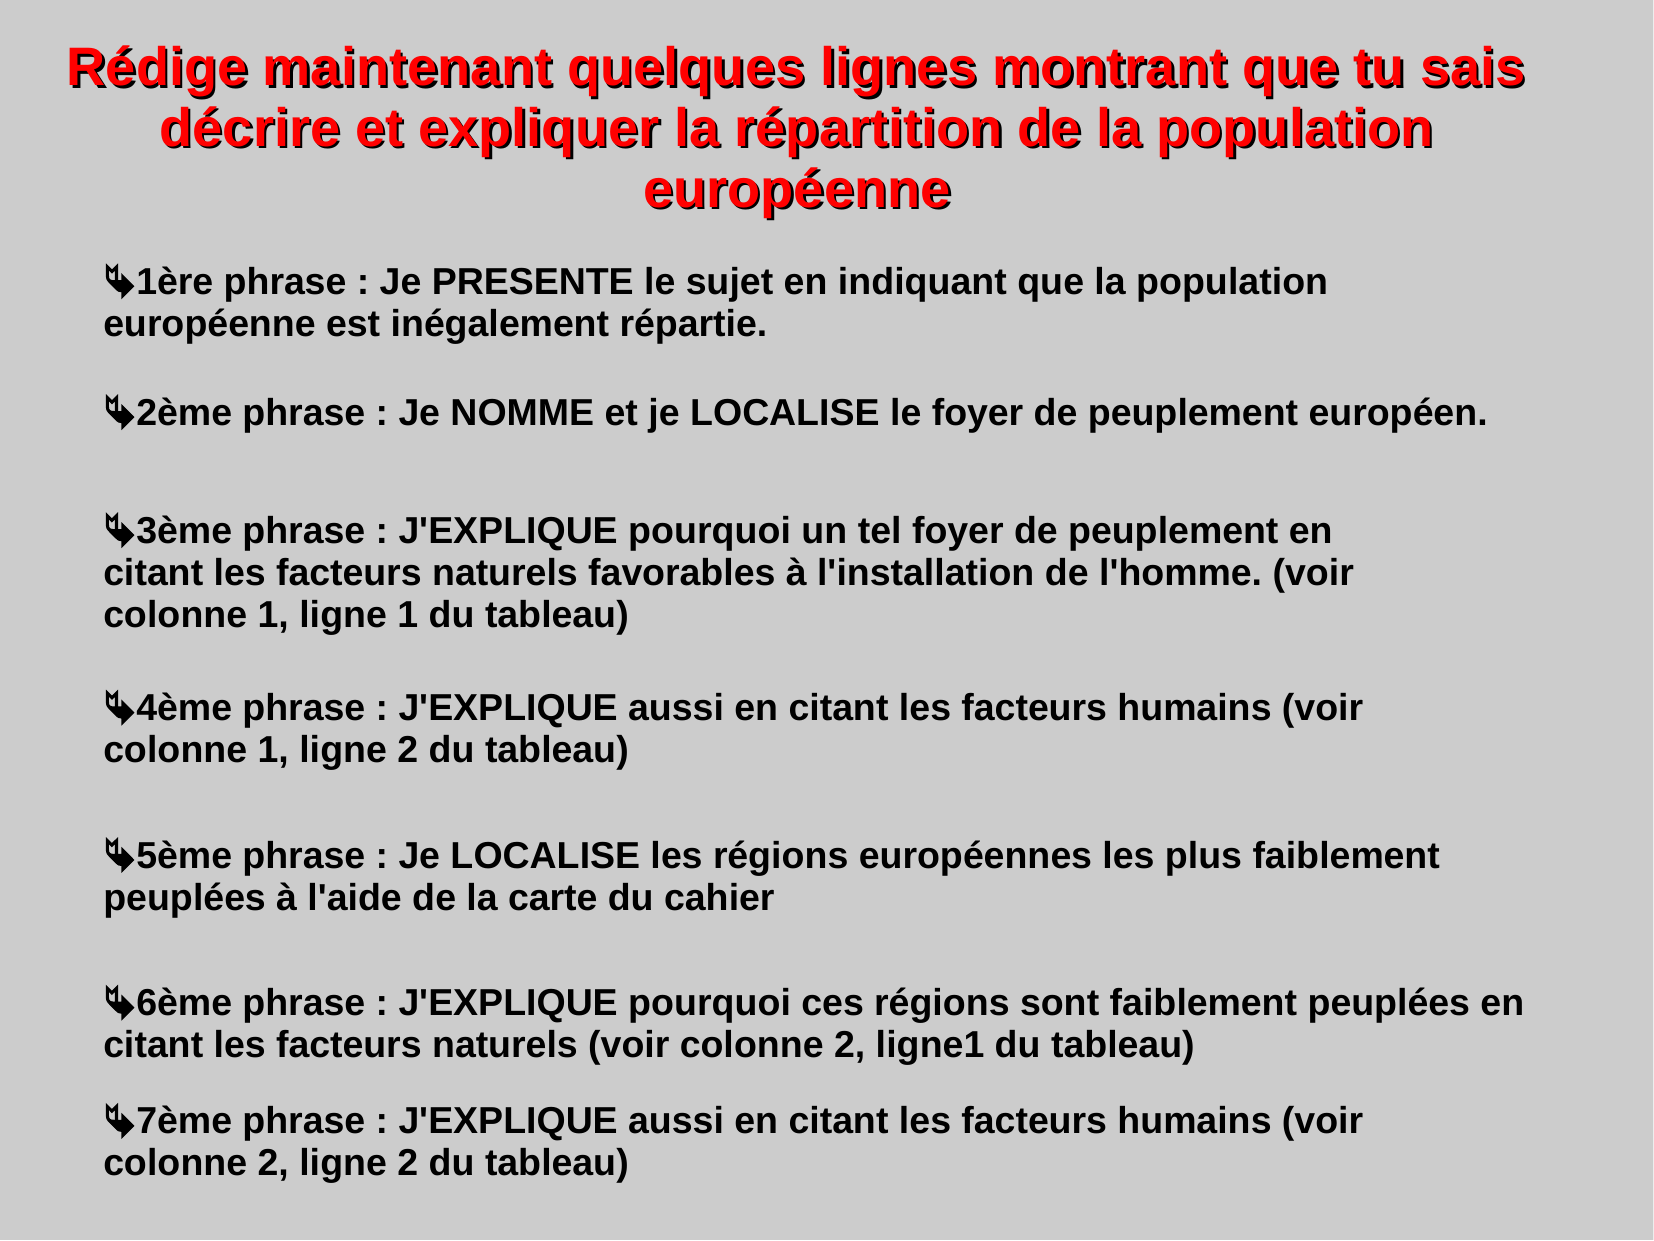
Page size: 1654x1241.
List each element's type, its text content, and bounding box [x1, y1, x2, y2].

text_box 3ème phrase : J'EXPLIQUE pourquoi un tel foyer de peuplement en citant les facteurs naturels favorables à l'installation de l'homme. (voir colonne 1, ligne 1 du tableau) [88, 501, 1388, 647]
text_box 2ème phrase : Je NOMME et je LOCALISE le foyer de peuplement européen. [88, 383, 1595, 442]
text_box Rédige maintenant quelques lignes montrant que tu sais décrire et expliquer la répartition de la population européenne [0, 29, 1595, 231]
text_box 7ème phrase : J'EXPLIQUE aussi en citant les facteurs humains (voir colonne 2, ligne 2 du tableau) [88, 1092, 1477, 1194]
text_box 1ère phrase : Je PRESENTE le sujet en indiquant que la population européenne est inégalement répartie. [88, 253, 1477, 355]
text_box 4ème phrase : J'EXPLIQUE aussi en citant les facteurs humains (voir colonne 1, ligne 2 du tableau) [88, 679, 1506, 781]
text_box 6ème phrase : J'EXPLIQUE pourquoi ces régions sont faiblement peuplées en citant les facteurs naturels (voir colonne 2, ligne1 du tableau) [88, 974, 1595, 1076]
text_box 5ème phrase : Je LOCALISE les régions européennes les plus faiblement peuplées à l'aide de la carte du cahier [88, 826, 1506, 929]
